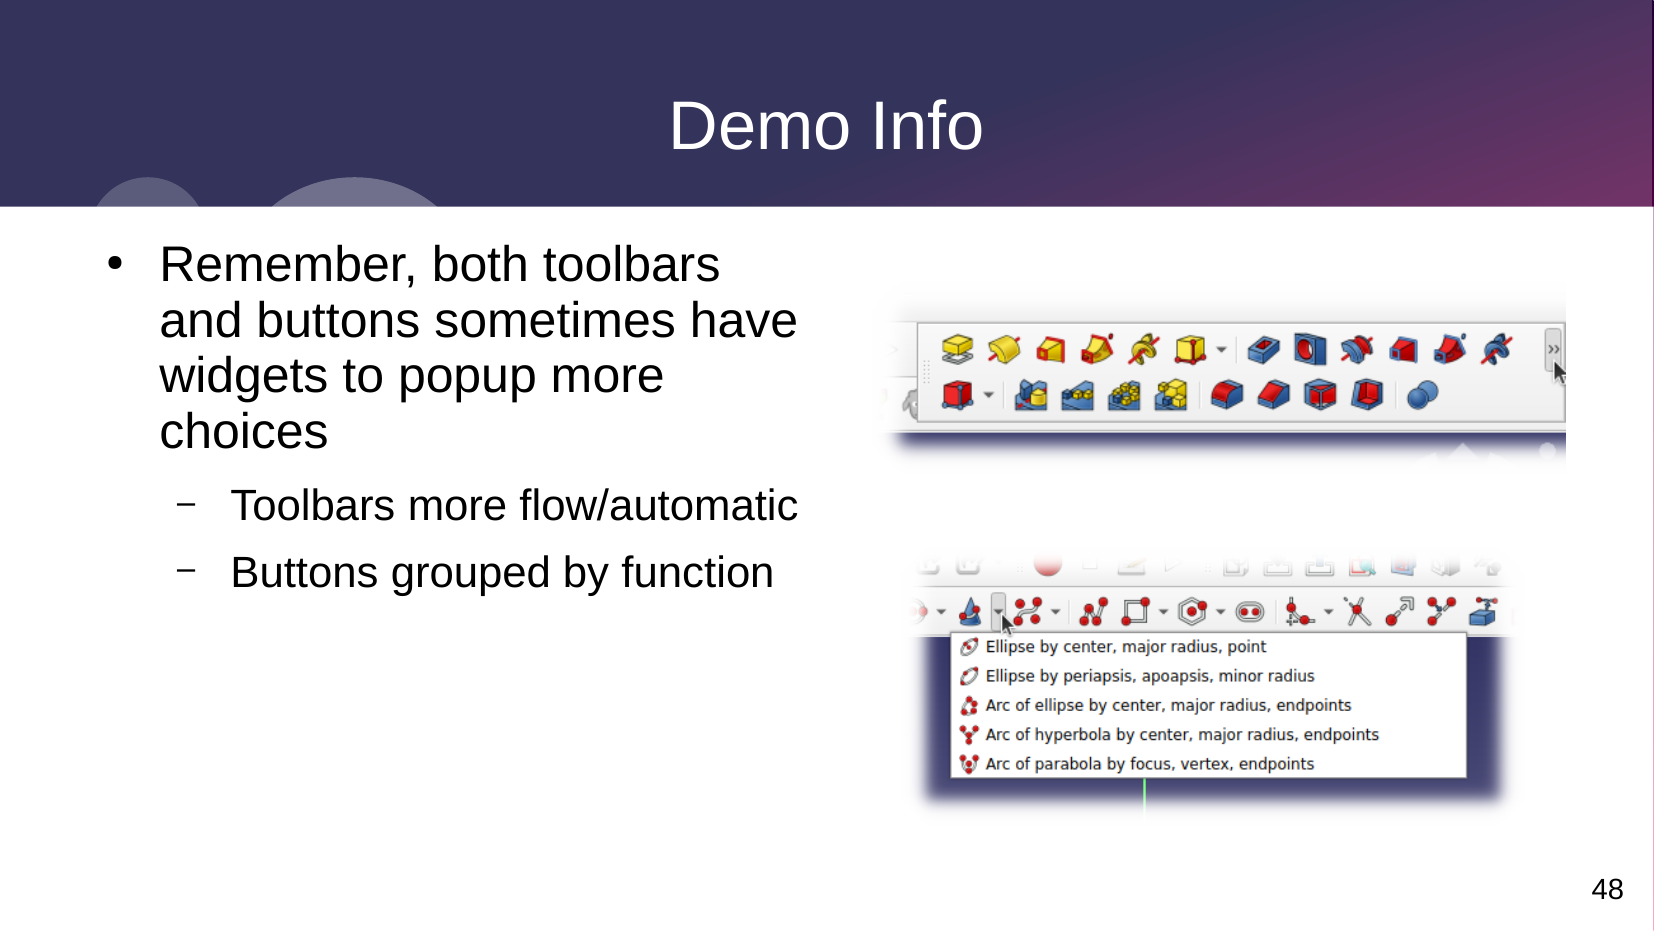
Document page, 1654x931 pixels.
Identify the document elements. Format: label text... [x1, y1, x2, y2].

list Remember, both toolbars and buttons sometimes have widgets to popup more choices Toolbars more flow/automatic Buttons grouped by function [88, 236, 809, 827]
picture [883, 544, 1527, 827]
picture [845, 259, 1566, 495]
title Demo Info [88, 44, 1565, 207]
